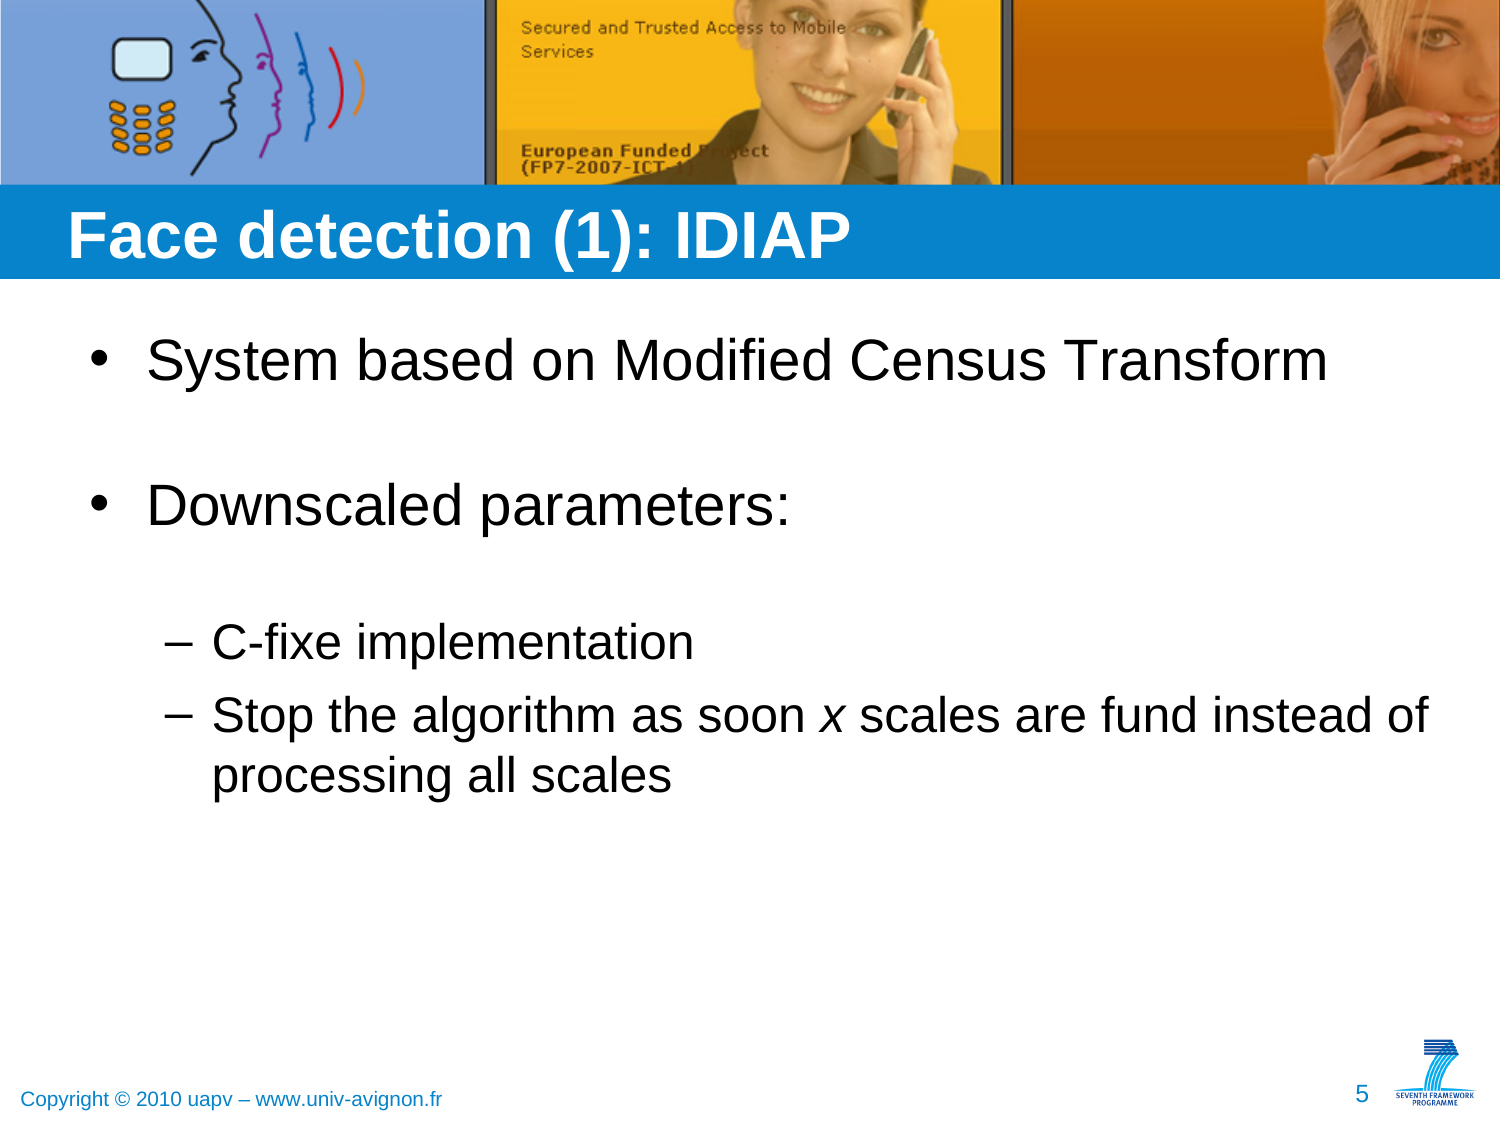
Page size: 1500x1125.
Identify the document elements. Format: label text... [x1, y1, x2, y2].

picture [0, 0, 1500, 184]
list System based on Modified Census Transform Downscaled parameters: C-fixe implementation Stop the algorithm as soon x scales are fund instead of processing all scales [75, 314, 1447, 1024]
title Face detection (1): IDIAP [53, 184, 1437, 280]
picture [1387, 1034, 1483, 1114]
